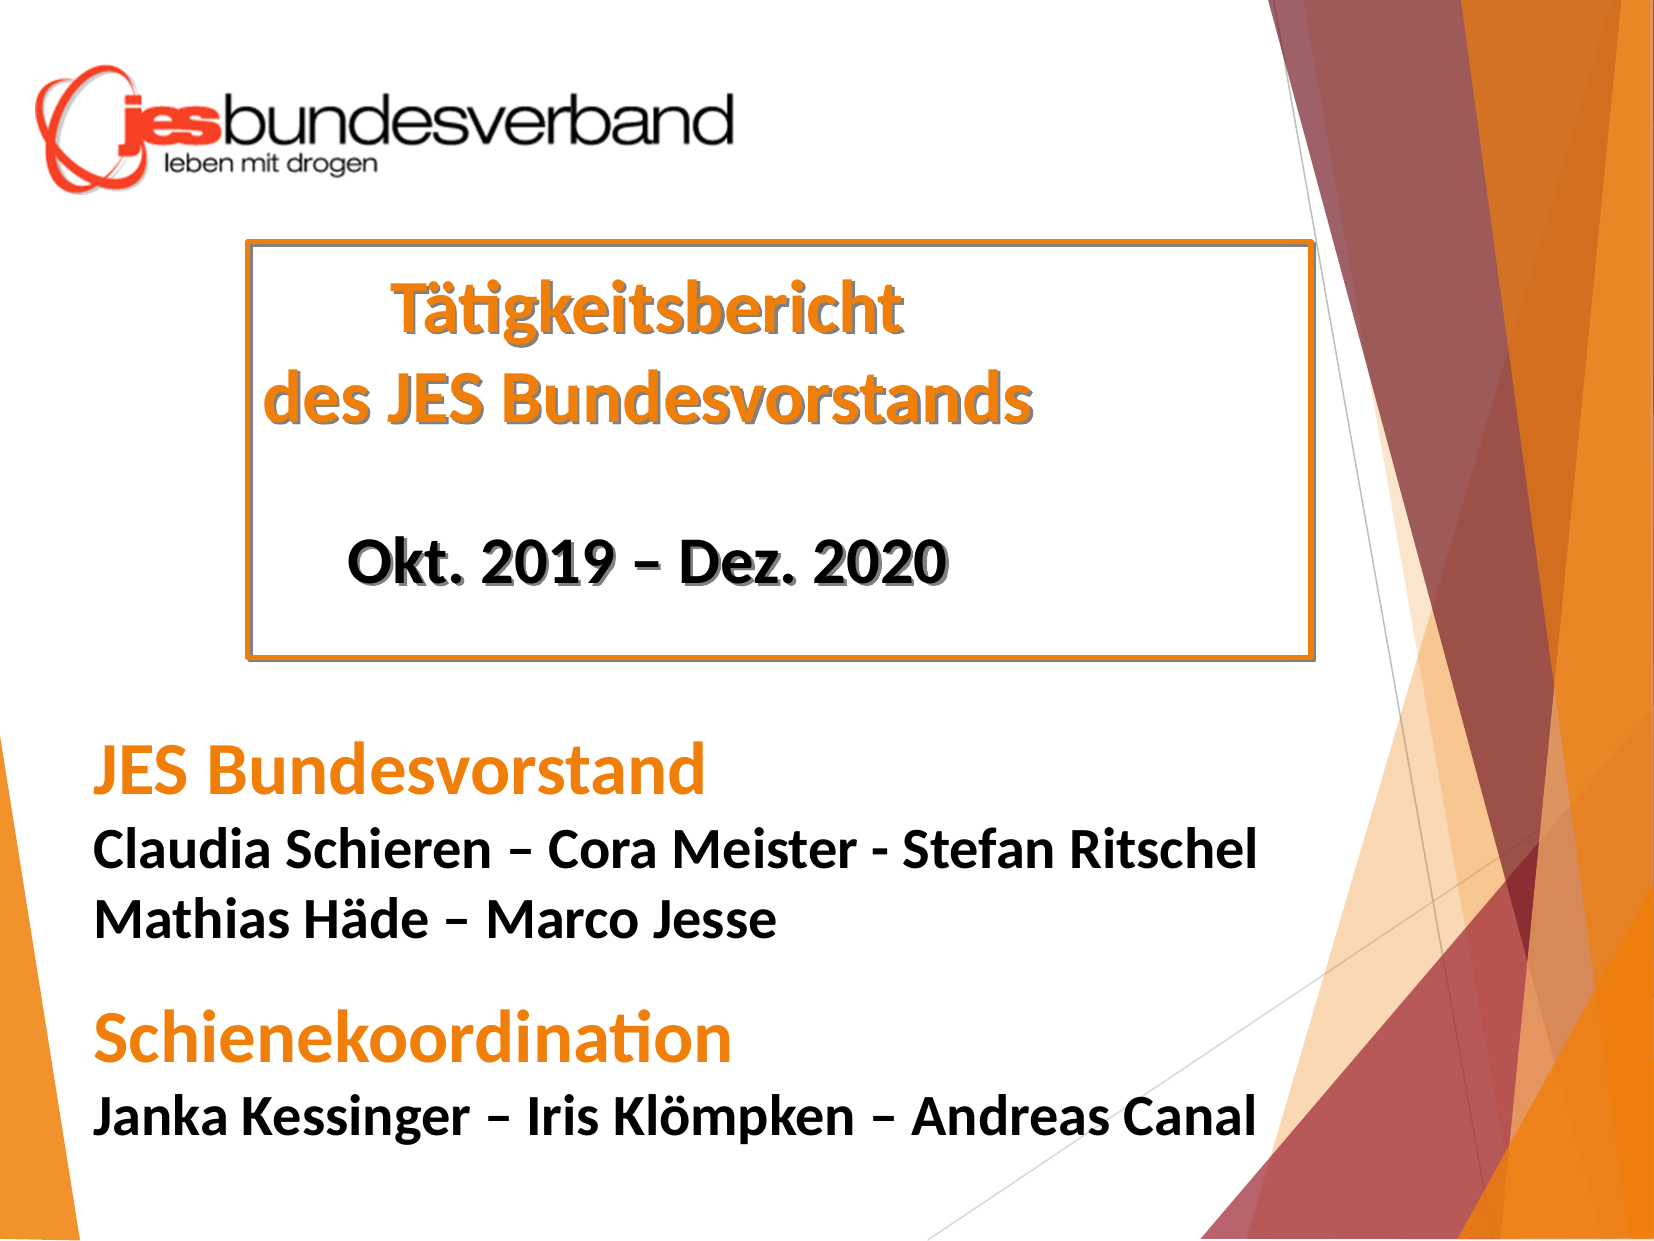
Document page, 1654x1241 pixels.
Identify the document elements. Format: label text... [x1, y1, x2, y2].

text_box Tätigkeitsbericht des JES Bundesvorstands Okt. 2019 – Dez. 2020 [247, 241, 1311, 658]
text_box JES Bundesvorstand Claudia Schieren – Cora Meister - Stefan Ritschel Mathias Häde – Marco Jesse Schienekoordination Janka Kessinger – Iris Klömpken – Andreas Canal [78, 704, 1461, 1222]
picture [35, 64, 735, 195]
